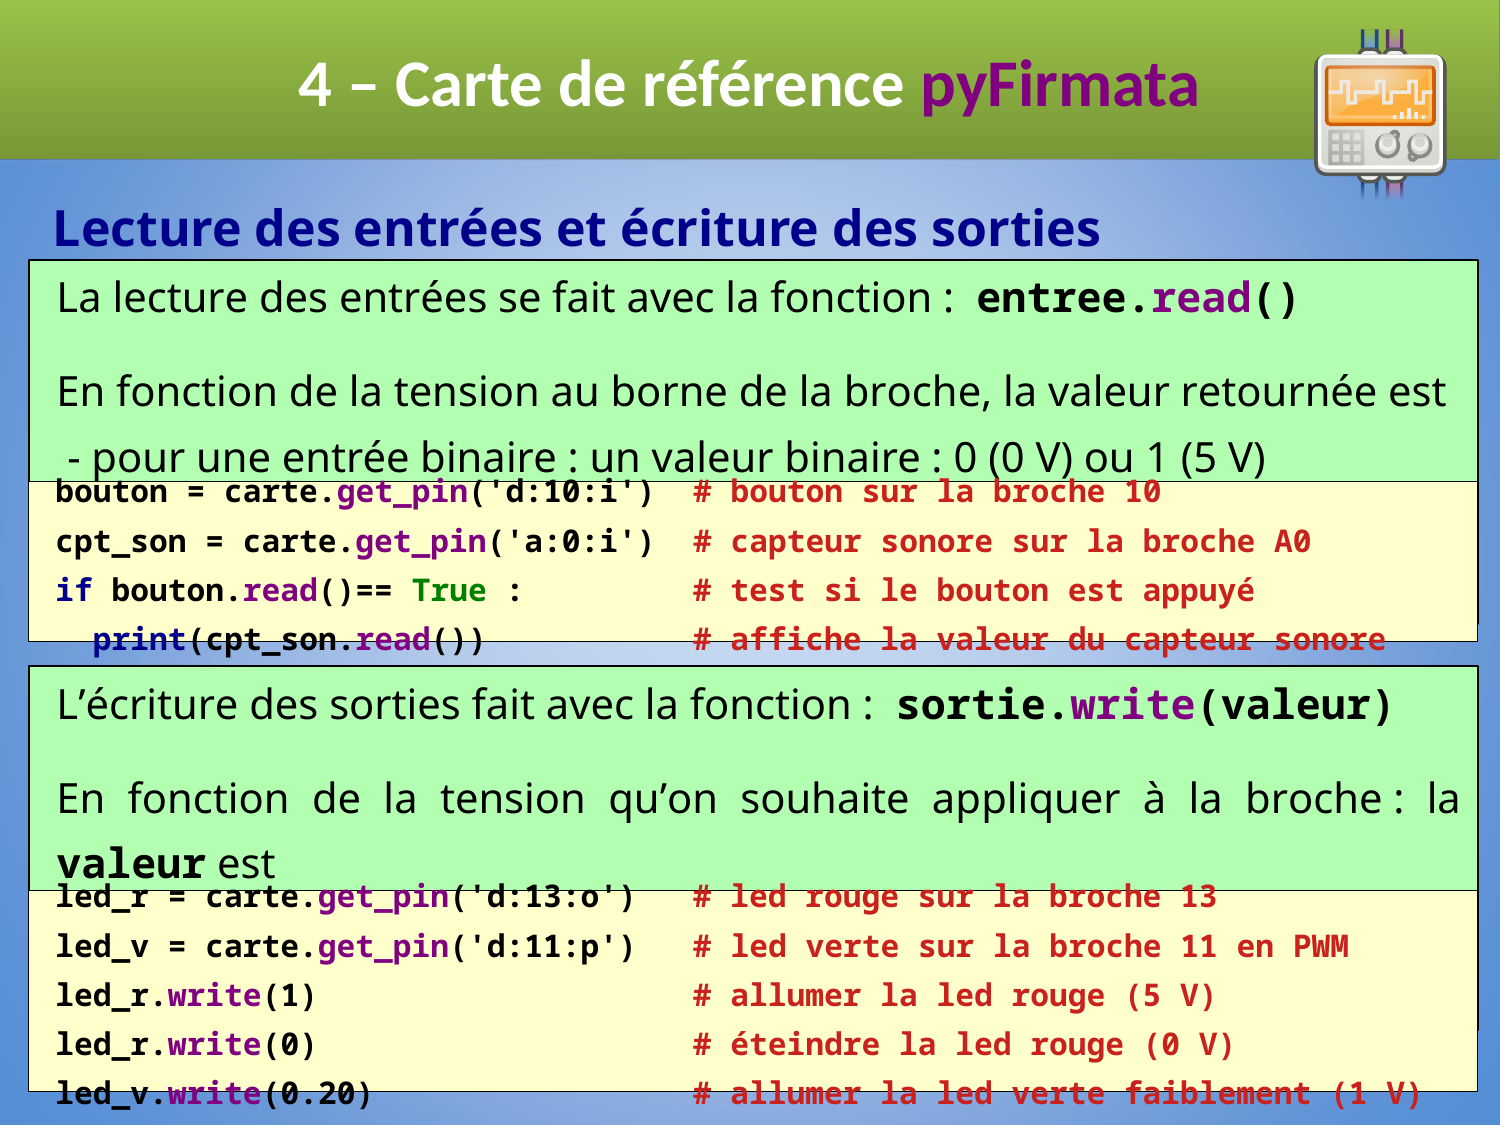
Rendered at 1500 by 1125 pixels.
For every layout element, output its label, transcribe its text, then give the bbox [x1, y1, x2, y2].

text_box La lecture des entrées se fait avec la fonction : entree.read() En fonction de la tension au borne de la broche, la valeur retournée est - pour une entrée binaire : un valeur binaire : 0 (0 V) ou 1 (5 V) - pour une entrée analogique : une valeur décimale comprise entre 0 et 1 [28, 259, 1478, 481]
text_box led_r = carte.get_pin('d:13:o') # led rouge sur la broche 13 led_v = carte.get_pin('d:11:p') # led verte sur la broche 11 en PWM led_r.write(1) # allumer la led rouge (5 V) led_r.write(0) # éteindre la led rouge (0 V) led_v.write(0.20) # allumer la led verte faiblement (1 V) [28, 890, 1478, 1092]
picture [0, 29, 1500, 1125]
text_box L’écriture des sorties fait avec la fonction : sortie.write(valeur) En fonction de la tension qu’on souhaite appliquer à la broche : la valeur est - pour une sortie binaire : une valeur binaire : 0 (0 V) ou 1 (5 V) - pour une sortie pwm : une valeur décimale comprise entre 0 et 1 [28, 666, 1478, 890]
text_box bouton = carte.get_pin('d:10:i') # bouton sur la broche 10 cpt_son = carte.get_pin('a:0:i') # capteur sonore sur la broche A0 if bouton.read()== True : # test si le bouton est appuyé print(cpt_son.read()) # affiche la valeur du capteur sonore [28, 481, 1478, 642]
text_box 4 – Carte de référence pyFirmata [0, 0, 1500, 159]
text_box Lecture des entrées et écriture des sorties [38, 185, 1471, 259]
